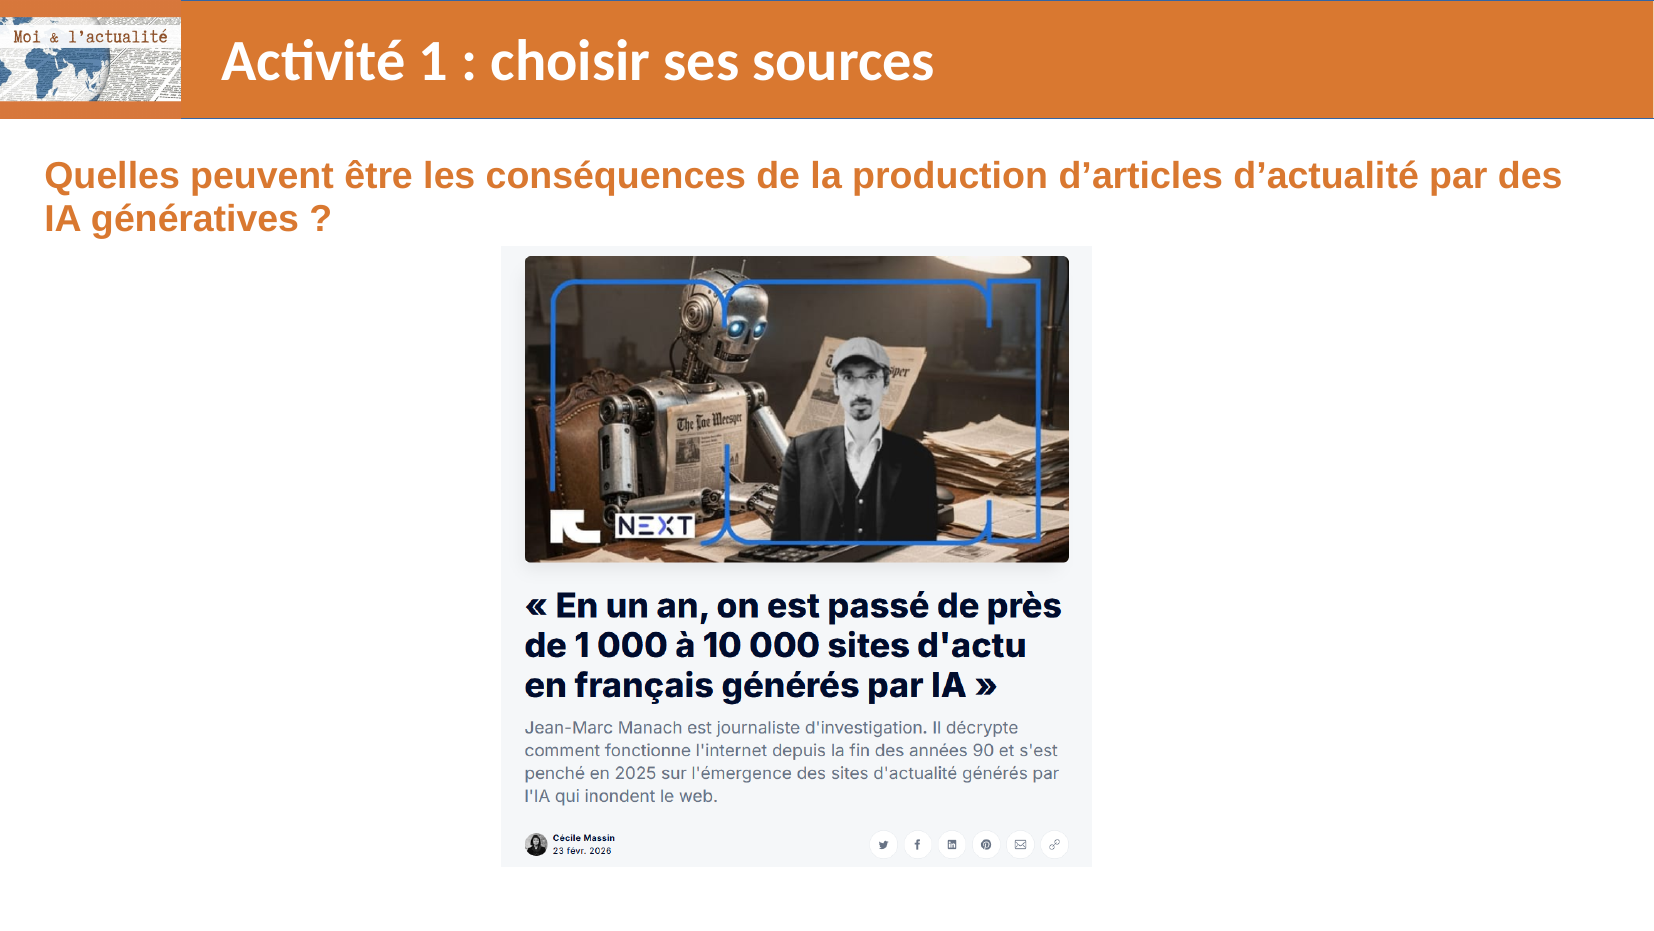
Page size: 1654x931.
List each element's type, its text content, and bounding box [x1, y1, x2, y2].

text_box Activité 1 : choisir ses sources [206, 29, 1329, 103]
picture [0, 0, 181, 119]
text_box [181, 0, 1654, 119]
text_box Quelles peuvent être les conséquences de la production d’articles d’actualité par des IA génératives ? [29, 147, 1625, 247]
picture [501, 246, 1092, 867]
